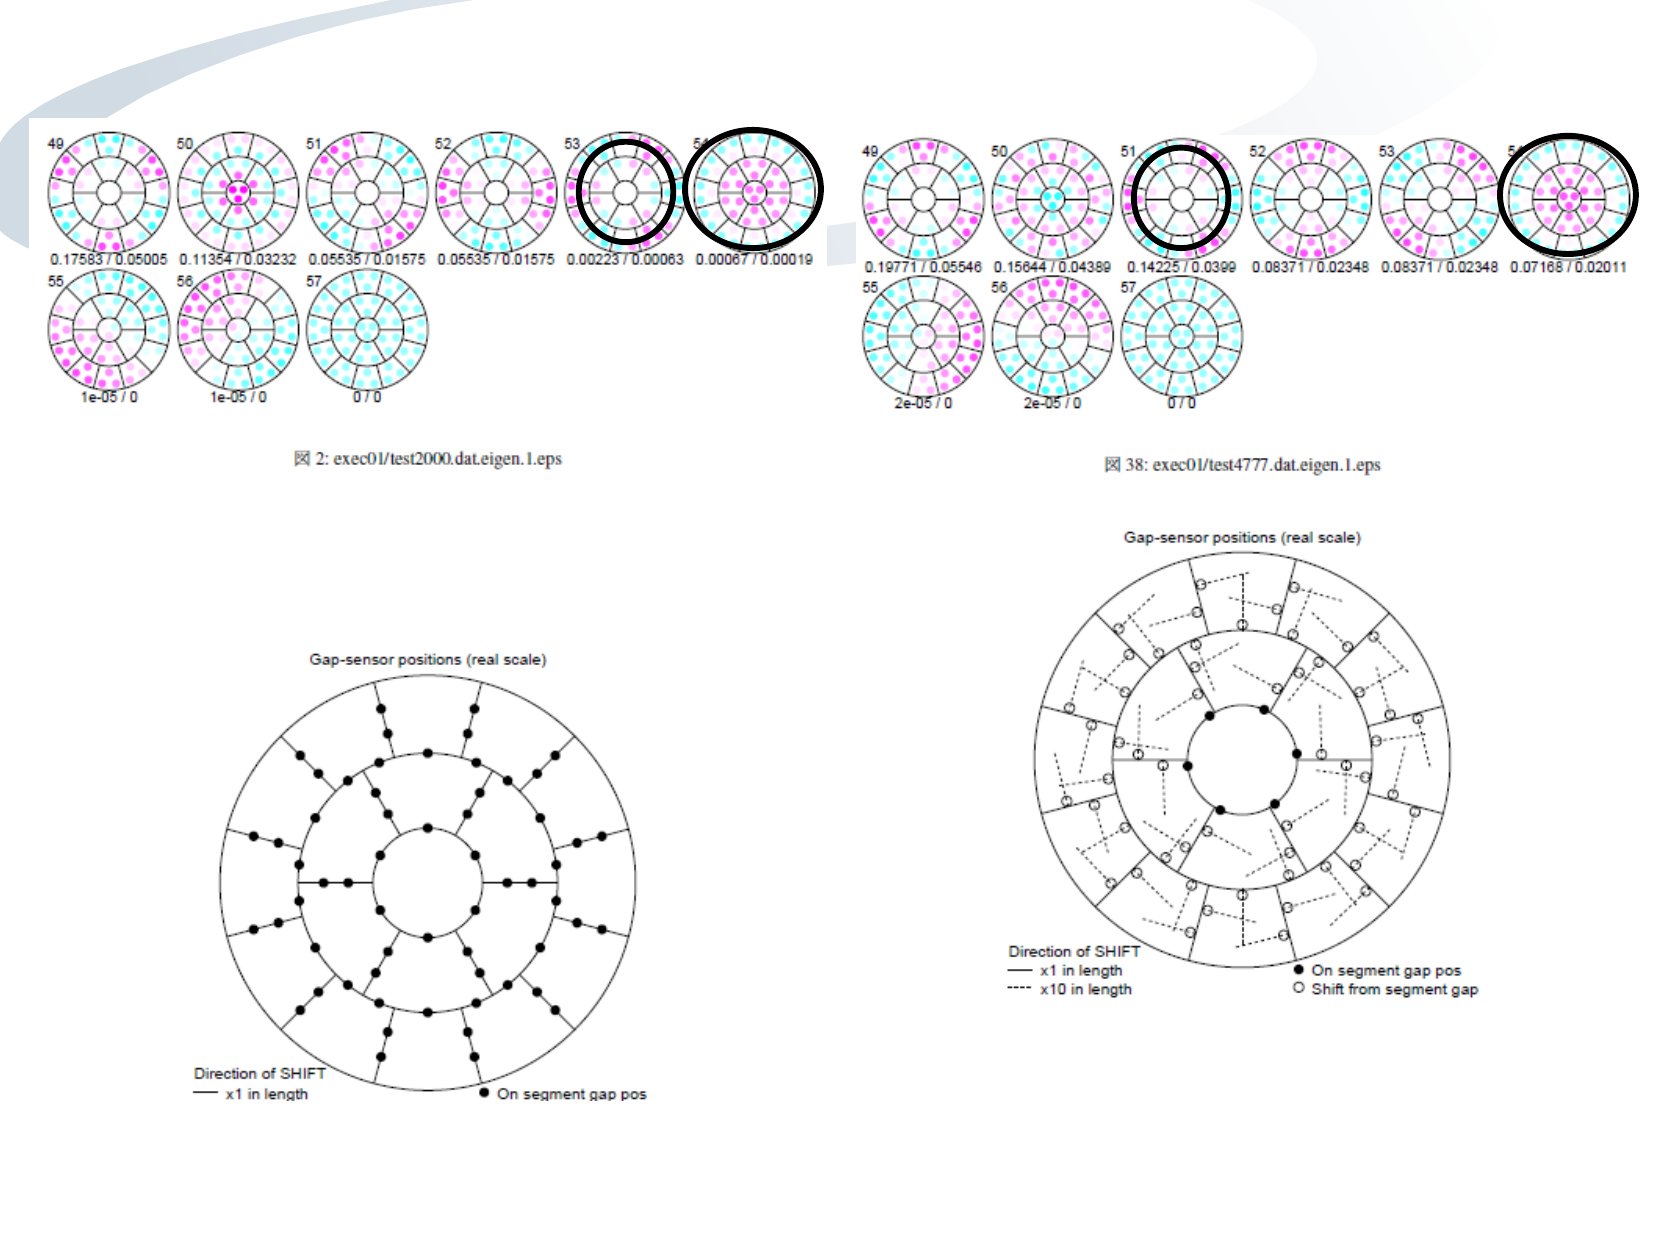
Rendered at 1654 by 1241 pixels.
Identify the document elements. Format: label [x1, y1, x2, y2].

picture [1503, 139, 1632, 251]
picture [29, 118, 827, 1101]
picture [856, 135, 1640, 1004]
